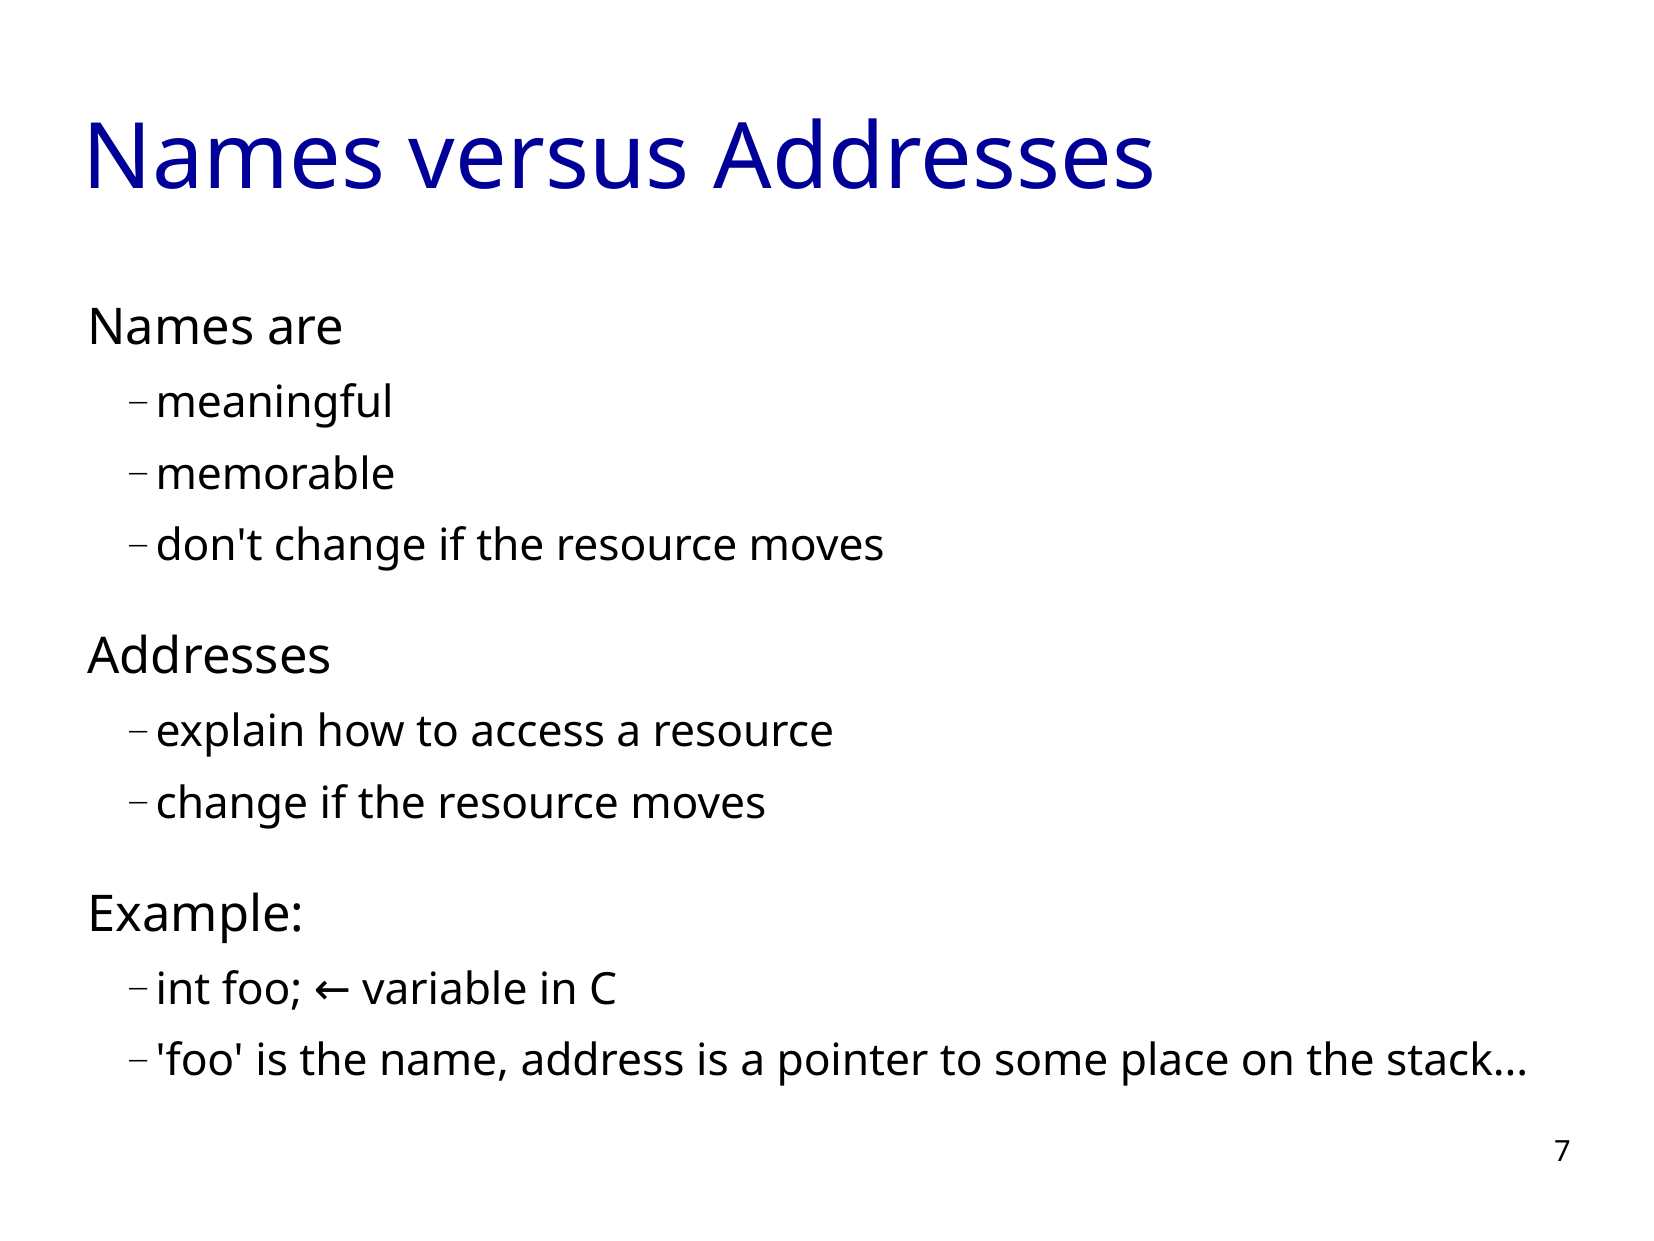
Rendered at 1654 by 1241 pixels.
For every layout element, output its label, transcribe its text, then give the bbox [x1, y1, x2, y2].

list Names are meaningful memorable don't change if the resource moves Addresses explain how to access a resource change if the resource moves Example: int foo; ← variable in C 'foo' is the name, address is a pointer to some place on the stack... [60, 290, 1571, 1096]
title Names versus Addresses [82, 49, 1571, 257]
